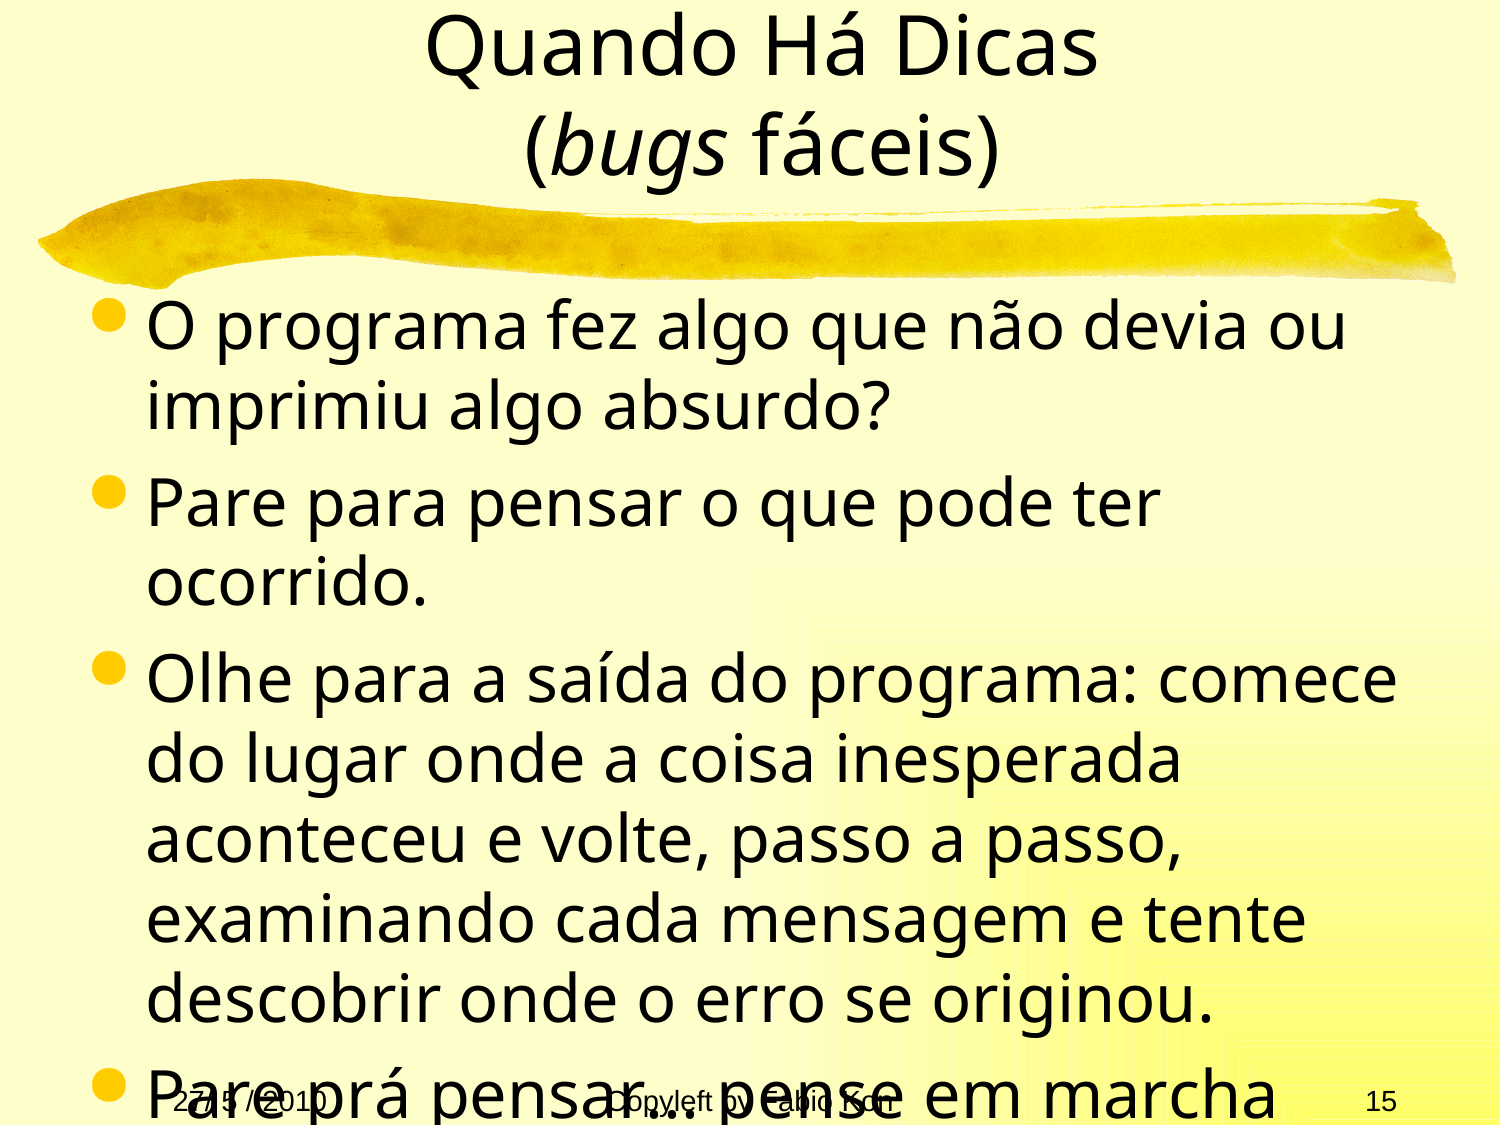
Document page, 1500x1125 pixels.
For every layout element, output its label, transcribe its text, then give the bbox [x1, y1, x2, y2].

title Quando Há Dicas (bugs fáceis) [125, 0, 1401, 200]
list O programa fez algo que não devia ou imprimiu algo absurdo? Pare para pensar o que pode ter ocorrido. Olhe para a saída do programa: comece do lugar onde a coisa inesperada aconteceu e volte, passo a passo, examinando cada mensagem e tente descobrir onde o erro se originou. Pare prá pensar... pense em marcha ré... [74, 275, 1417, 1076]
picture [24, 174, 1463, 297]
